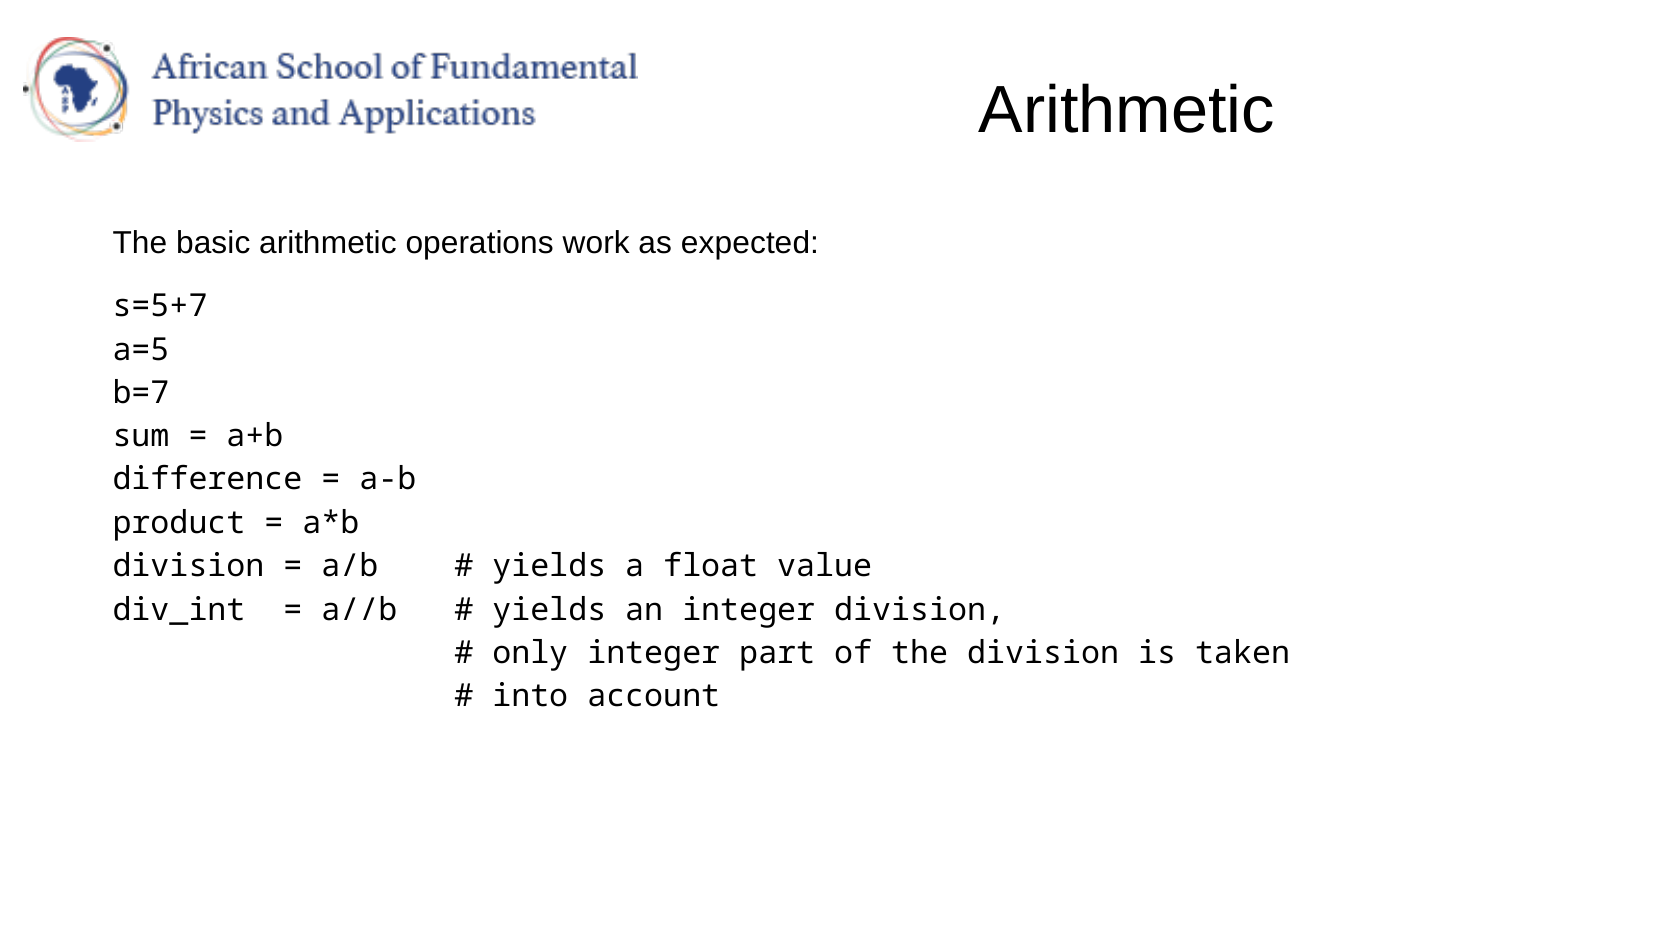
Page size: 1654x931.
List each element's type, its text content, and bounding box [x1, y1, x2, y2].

list The basic arithmetic operations work as expected: s=5+7 a=5 b=7 sum = a+b difference = a-b product = a*b division = a/b # yields a float value div_int = a//b # yields an integer division, # only integer part of the division is taken # into account [112, 225, 1601, 765]
title Arithmetic [679, 32, 1576, 188]
picture [23, 37, 638, 142]
